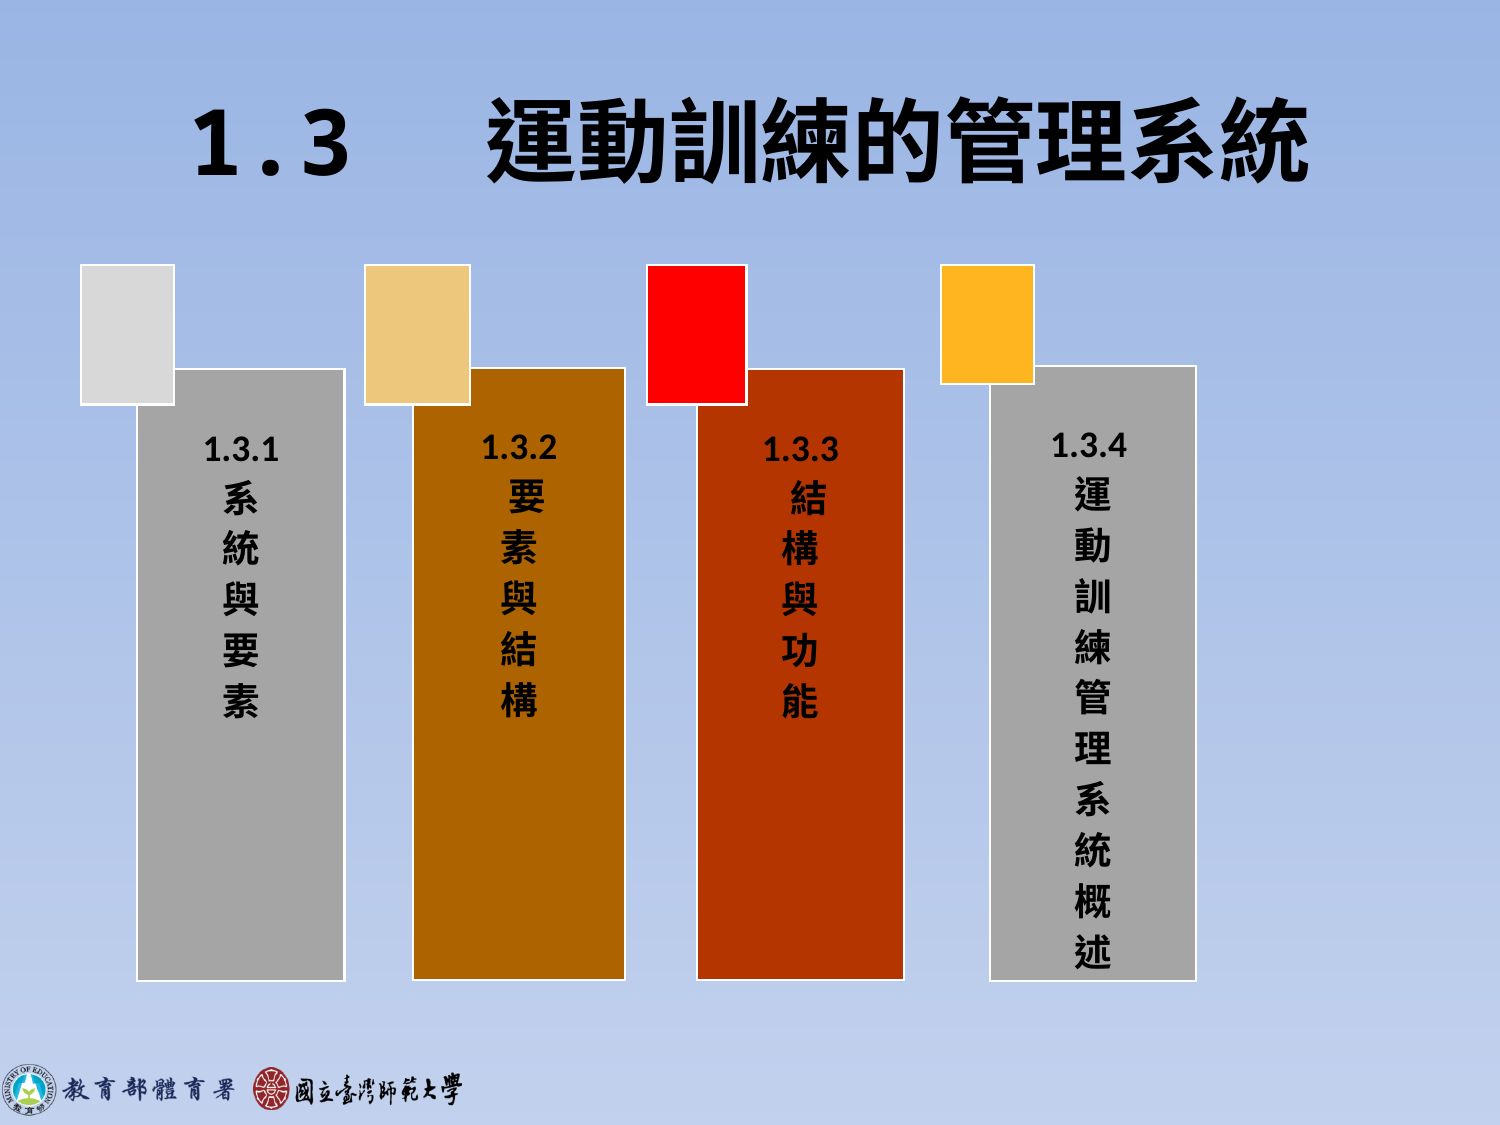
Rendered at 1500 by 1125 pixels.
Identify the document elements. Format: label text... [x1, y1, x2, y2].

text_box 1.3.4 運 動 訓 練 管 理 系 統 概 述 [989, 365, 1197, 981]
title 1.3 運動訓練的管理系統 [75, 45, 1426, 233]
text_box [365, 265, 470, 404]
text_box [941, 265, 1034, 384]
text_box 1.3.2 要 素 與 結 構 [413, 368, 625, 980]
text_box [647, 265, 747, 404]
text_box 1.3.3 結 構 與 功 能 [696, 369, 904, 980]
text_box 1.3.1 系 統 與 要 素 [137, 369, 345, 981]
text_box [81, 265, 174, 404]
